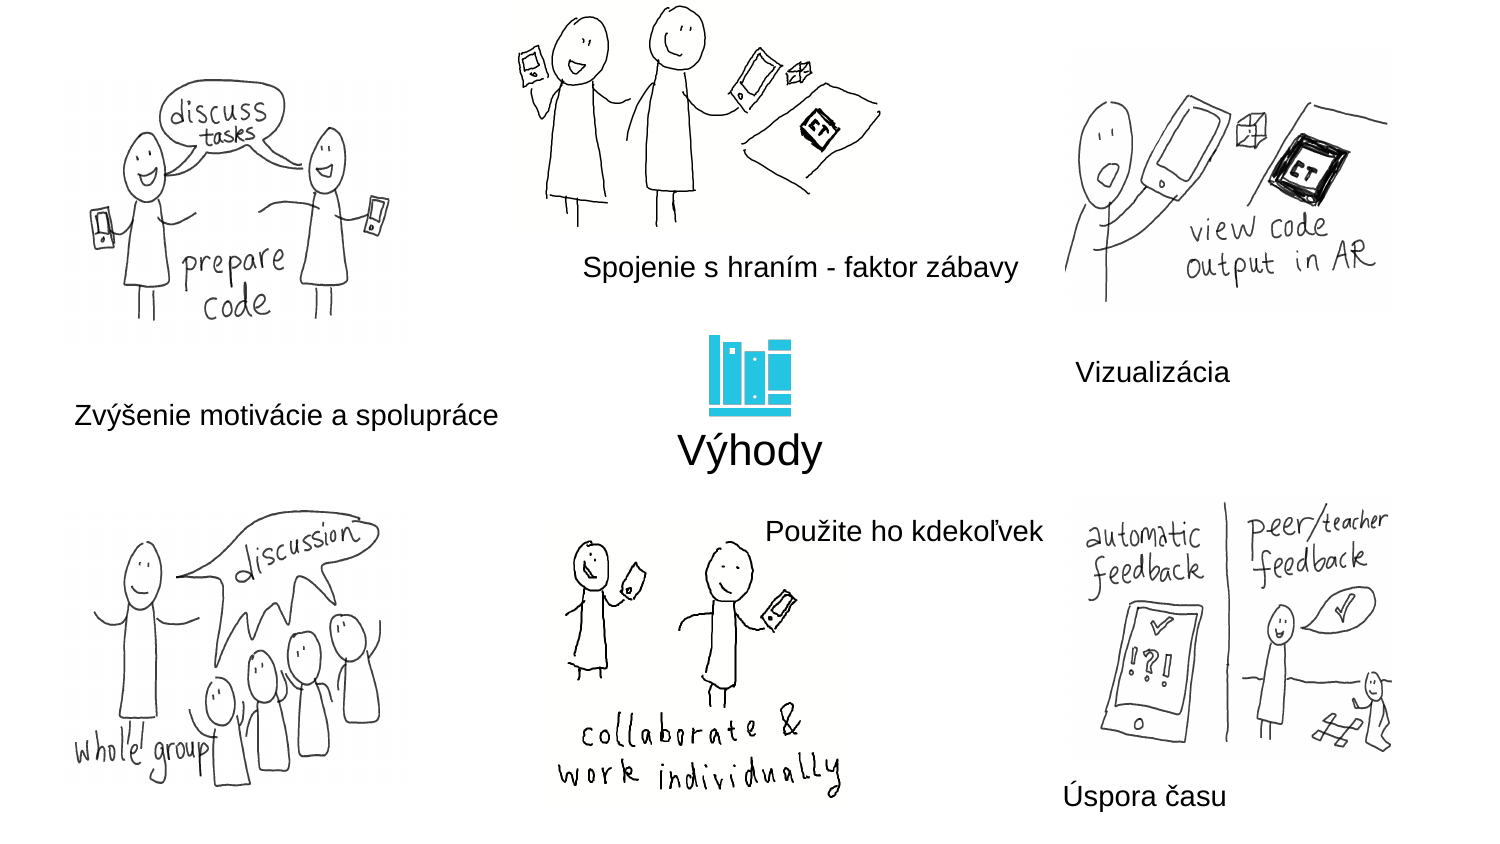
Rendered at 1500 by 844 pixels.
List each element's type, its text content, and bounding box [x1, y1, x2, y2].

picture [512, 0, 887, 233]
text_box Zvýšenie motivácie a spolupráce [59, 381, 528, 447]
picture [1065, 47, 1395, 313]
title Výhody [553, 421, 947, 507]
picture [548, 522, 851, 811]
text_box Použite ho kdekoľvek [750, 497, 1115, 563]
picture [1065, 496, 1395, 761]
picture [693, 319, 807, 432]
text_box Úspora času [1047, 761, 1412, 828]
picture [59, 506, 413, 791]
text_box Vizualizácia [1060, 338, 1425, 405]
picture [59, 67, 413, 352]
text_box Spojenie s hraním - faktor zábavy [567, 232, 1056, 299]
